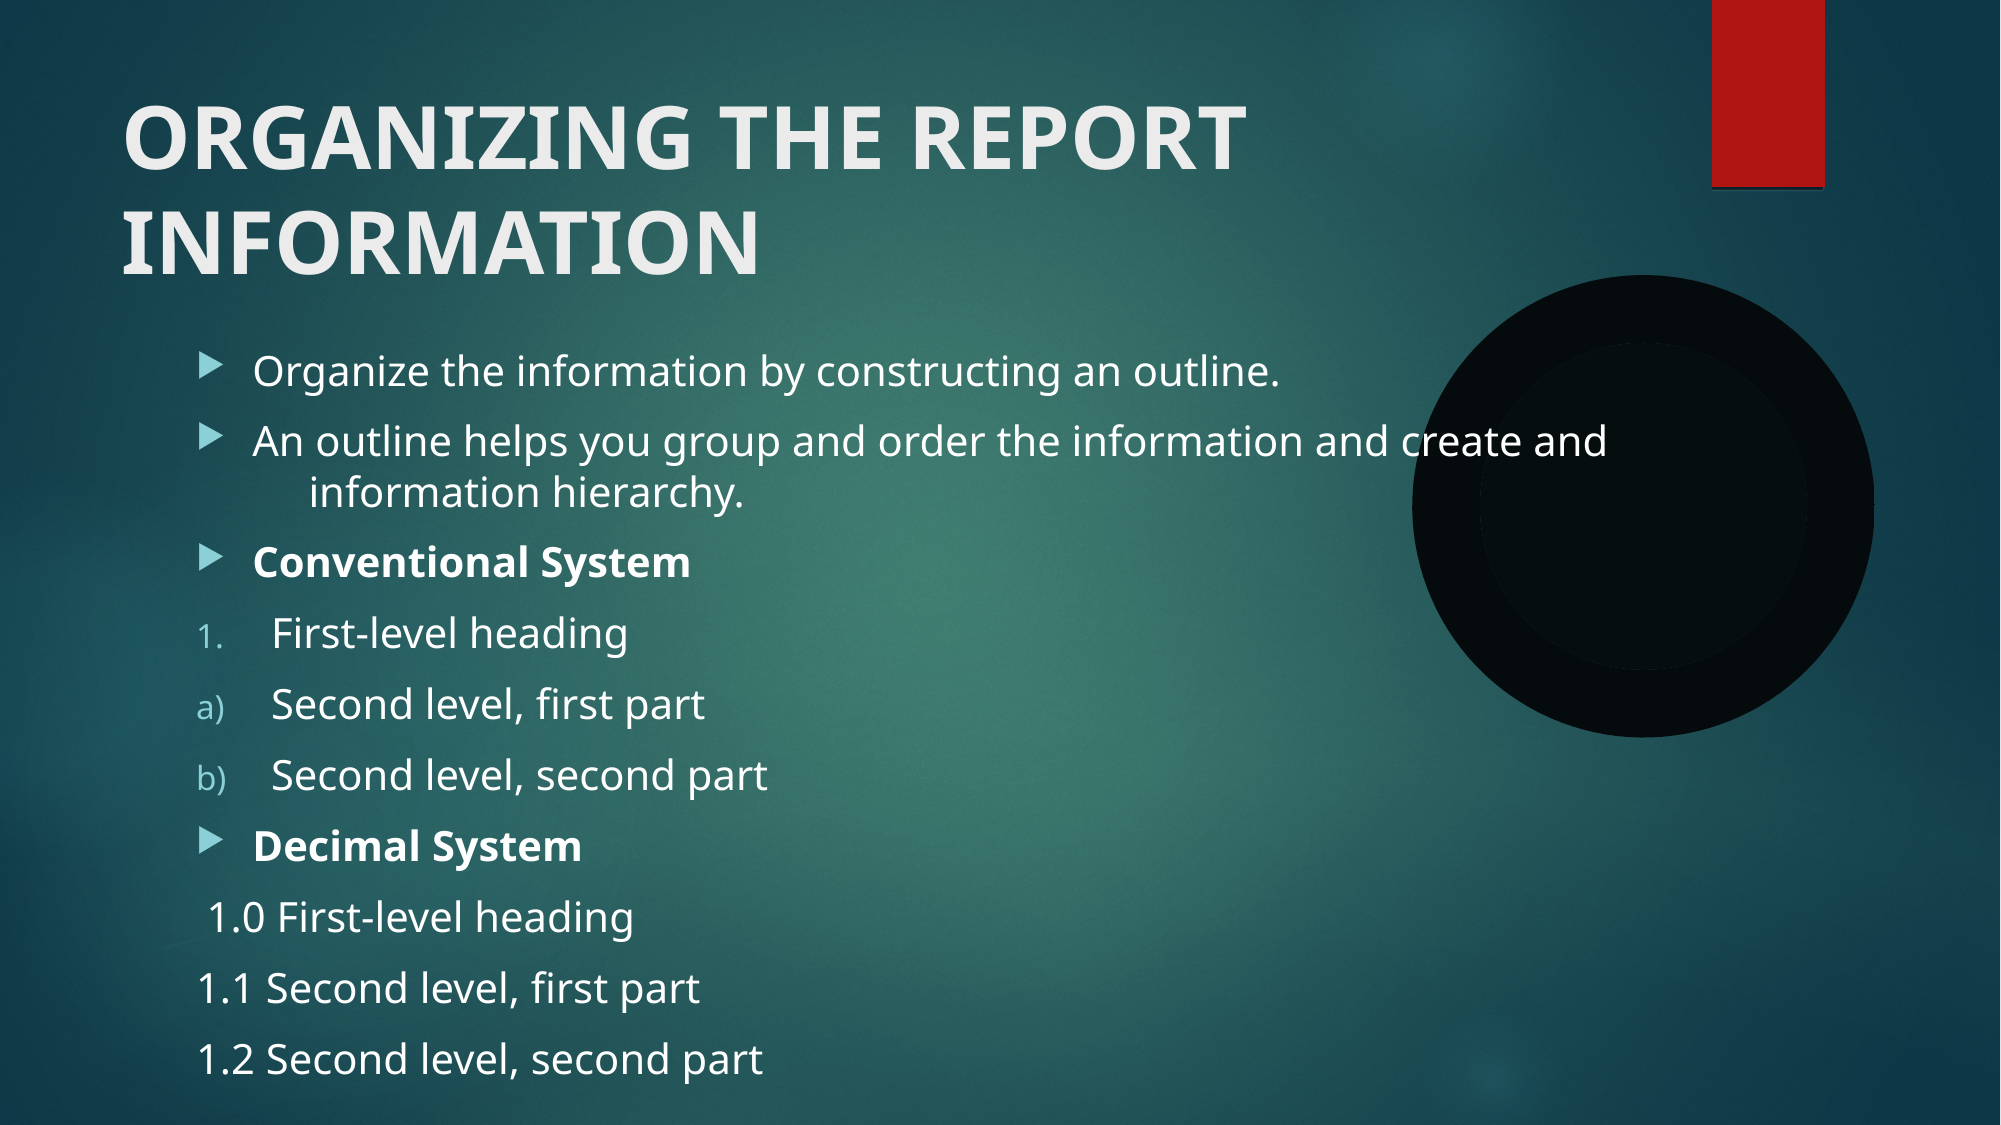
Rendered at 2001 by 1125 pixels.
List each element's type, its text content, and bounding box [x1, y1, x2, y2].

list Organize the information by constructing an outline. An outline helps you group and order the information and create and information hierarchy. Conventional System First-level heading Second level, first part Second level, second part Decimal System 1.0 First-level heading 1.1 Second level, first part 1.2 Second level, second part [181, 336, 1649, 1112]
title ORGANIZING THE REPORT INFORMATION [106, 74, 1649, 305]
